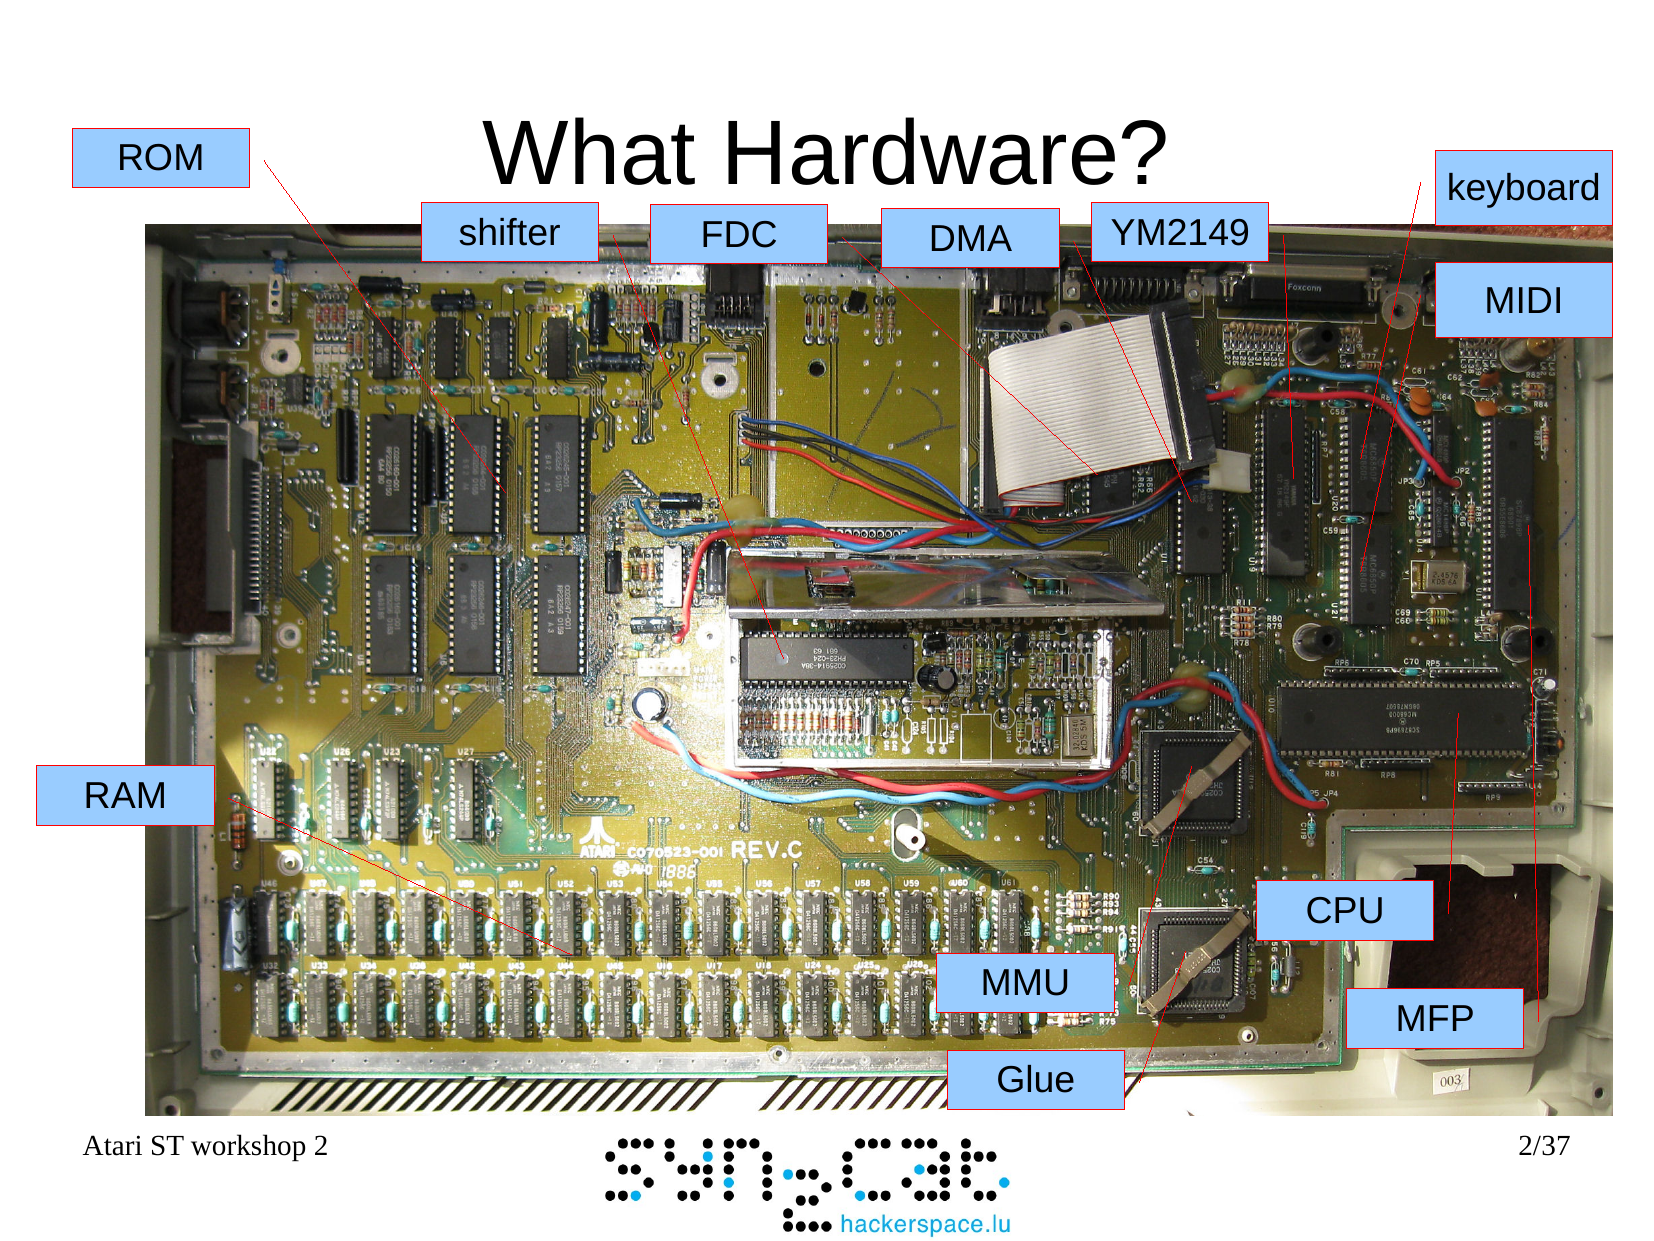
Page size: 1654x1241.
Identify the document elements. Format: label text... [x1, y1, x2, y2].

picture [145, 225, 1613, 1116]
text_box YM2149 [1092, 203, 1269, 262]
text_box ROM [72, 128, 249, 188]
text_box MIDI [1435, 263, 1613, 338]
picture [600, 1124, 1025, 1241]
text_box shifter [421, 203, 598, 262]
text_box MFP [1347, 989, 1524, 1048]
text_box Glue [947, 1050, 1124, 1109]
text_box MMU [937, 953, 1114, 1013]
text_box CPU [1256, 881, 1434, 940]
text_box DMA [882, 208, 1059, 268]
text_box FDC [651, 205, 828, 264]
title What Hardware? [82, 49, 1571, 257]
text_box keyboard [1435, 150, 1613, 225]
text_box RAM [37, 766, 214, 825]
